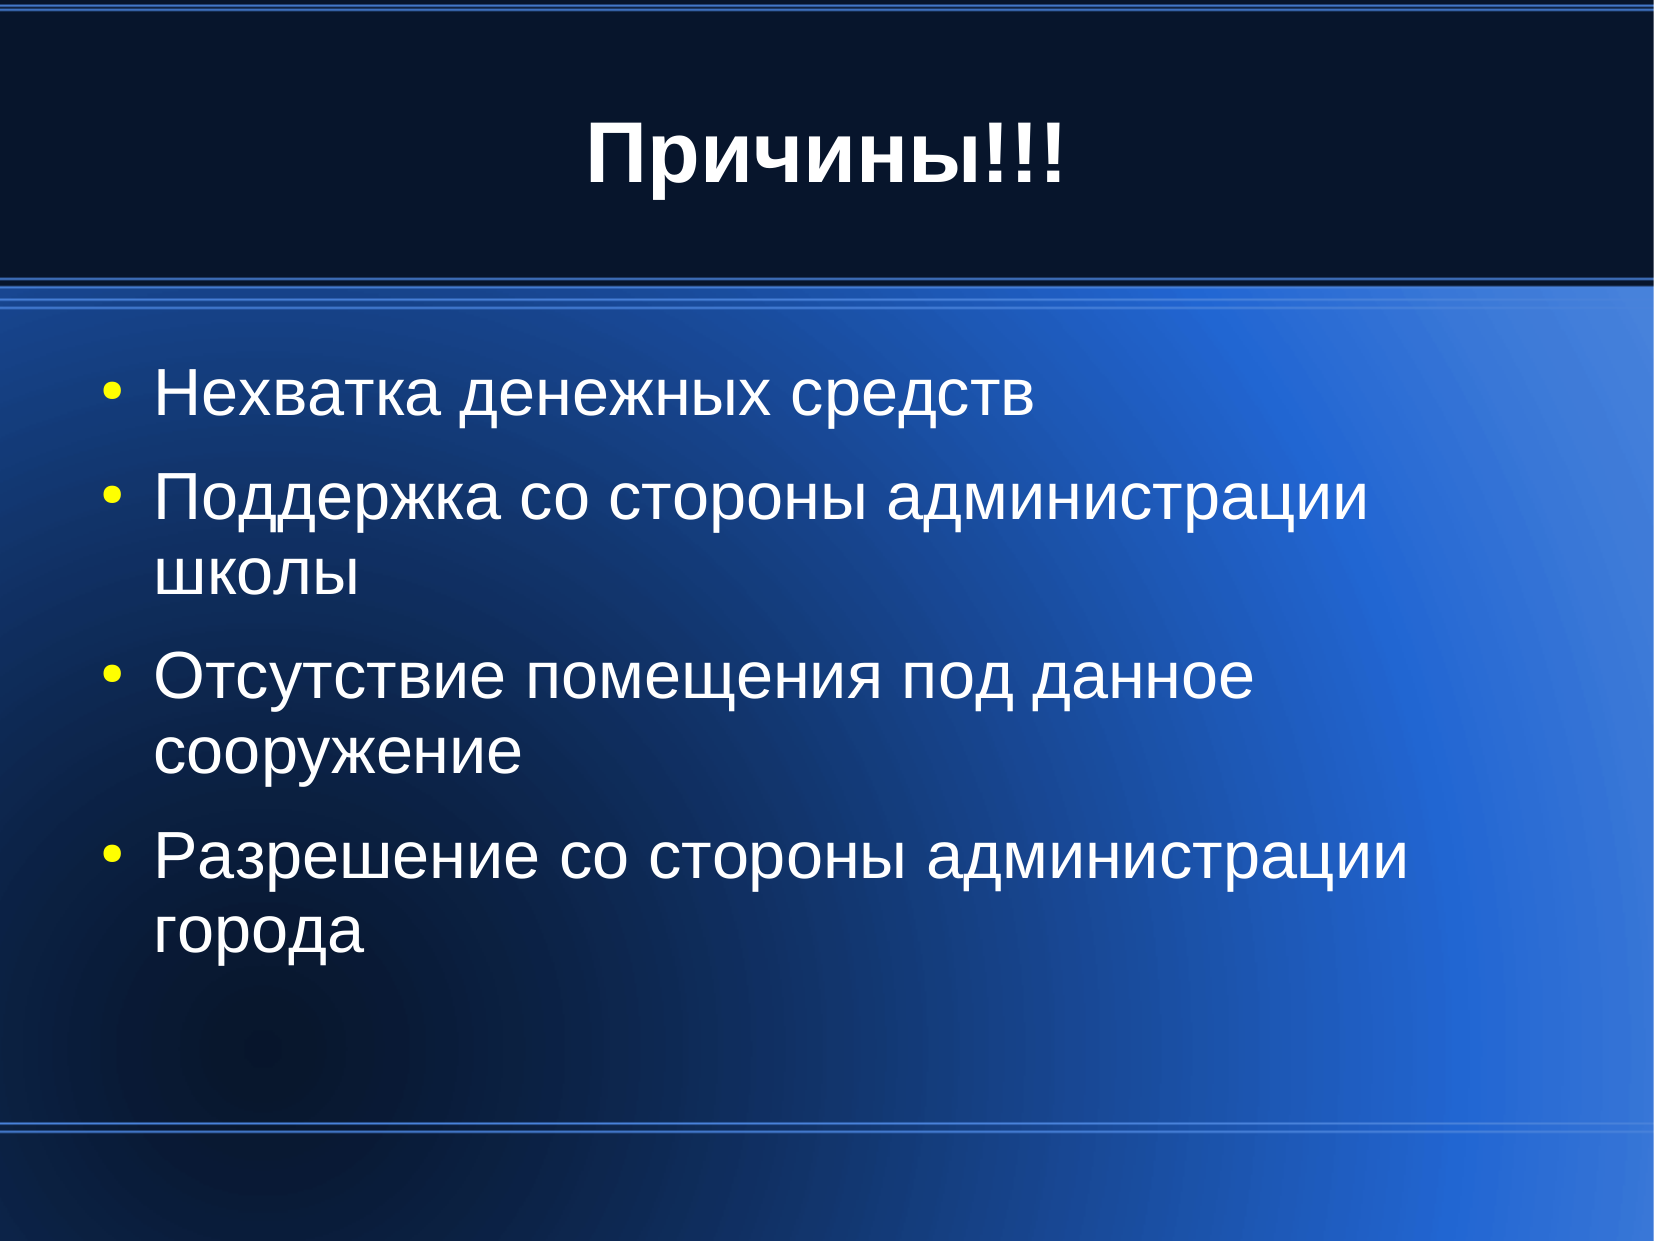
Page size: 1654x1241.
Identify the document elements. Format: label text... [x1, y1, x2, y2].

title Причины!!! [82, 49, 1571, 257]
list Нехватка денежных средств Поддержка со стороны администрации школы Отсутствие помещения под данное сооружение Разрешение со стороны администрации города [82, 355, 1571, 1174]
picture [0, 0, 1654, 1241]
